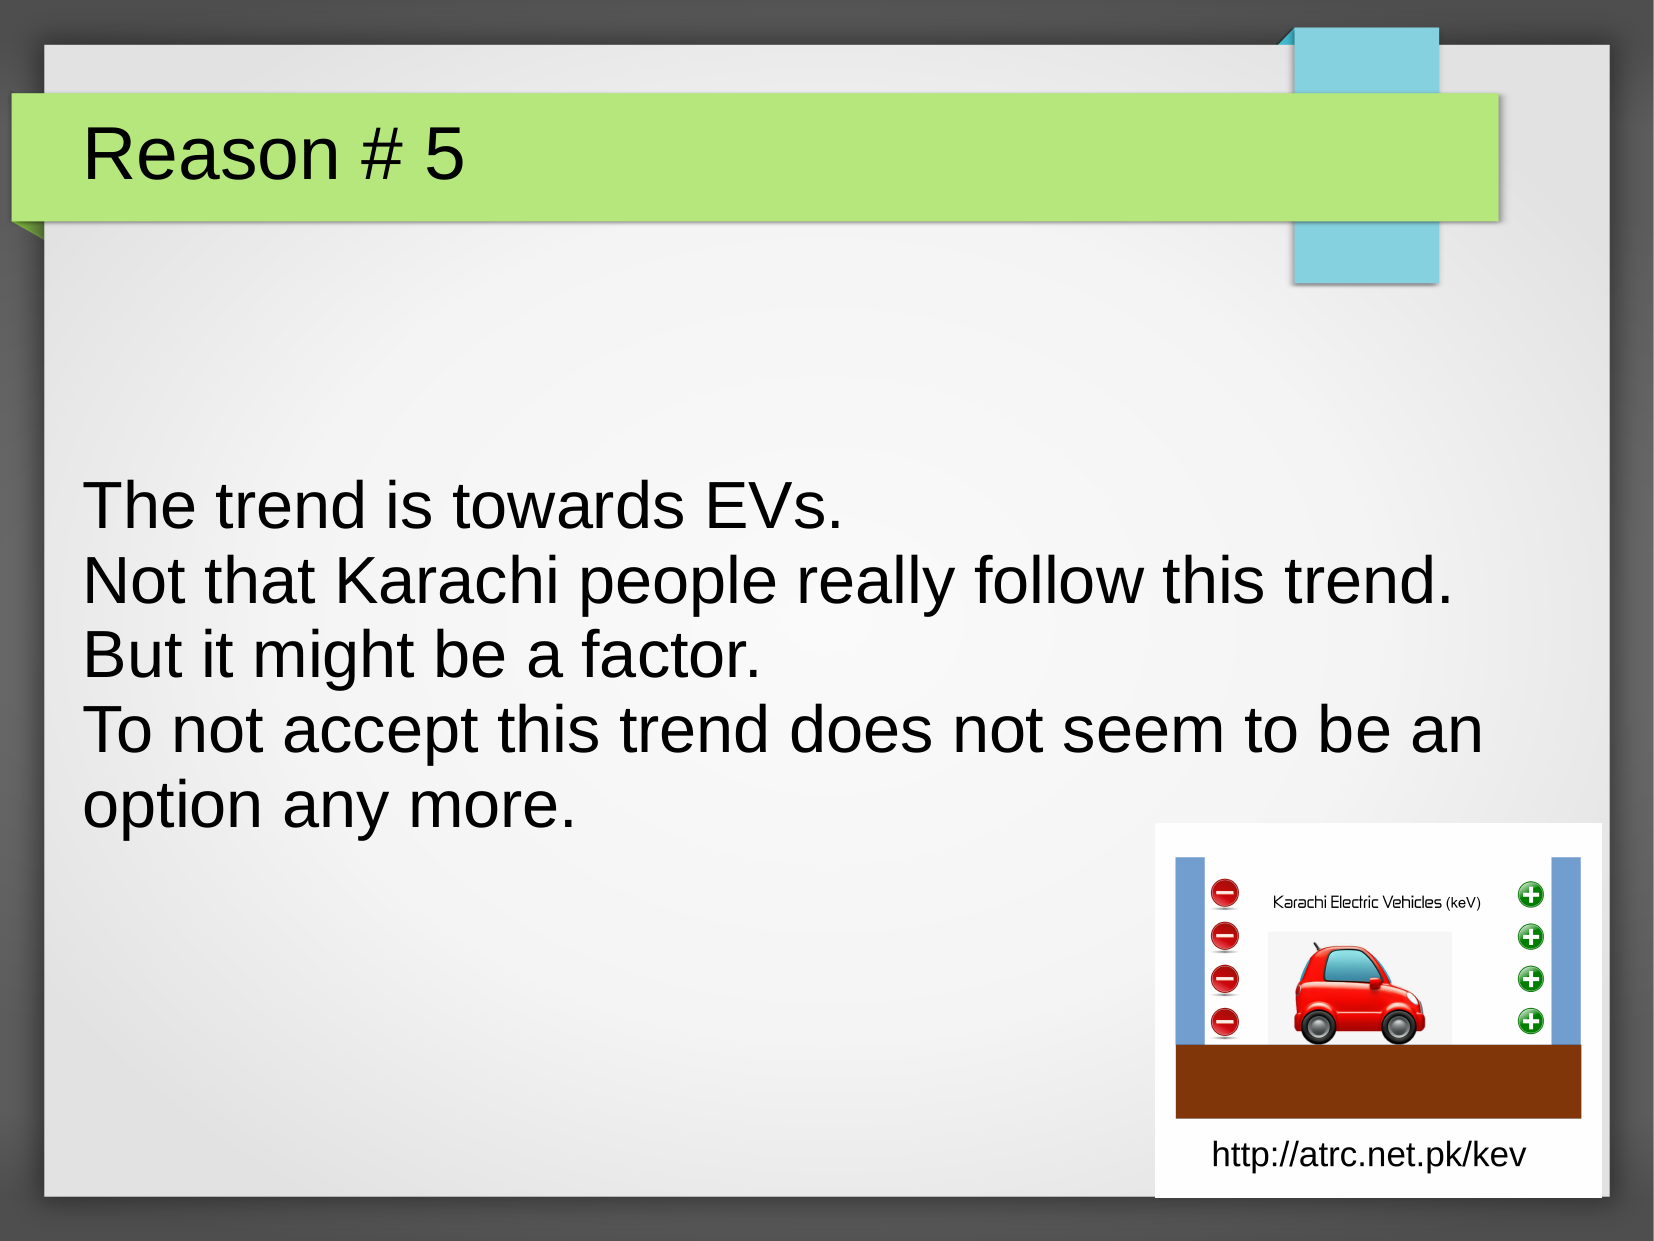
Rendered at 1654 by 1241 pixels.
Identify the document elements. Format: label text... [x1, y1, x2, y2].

subtitle The trend is towards EVs. Not that Karachi people really follow this trend. But it might be a factor. To not accept this trend does not seem to be an option any more. [82, 295, 1571, 1015]
title Reason # 5 [82, 94, 1264, 213]
picture [0, 0, 1654, 1241]
